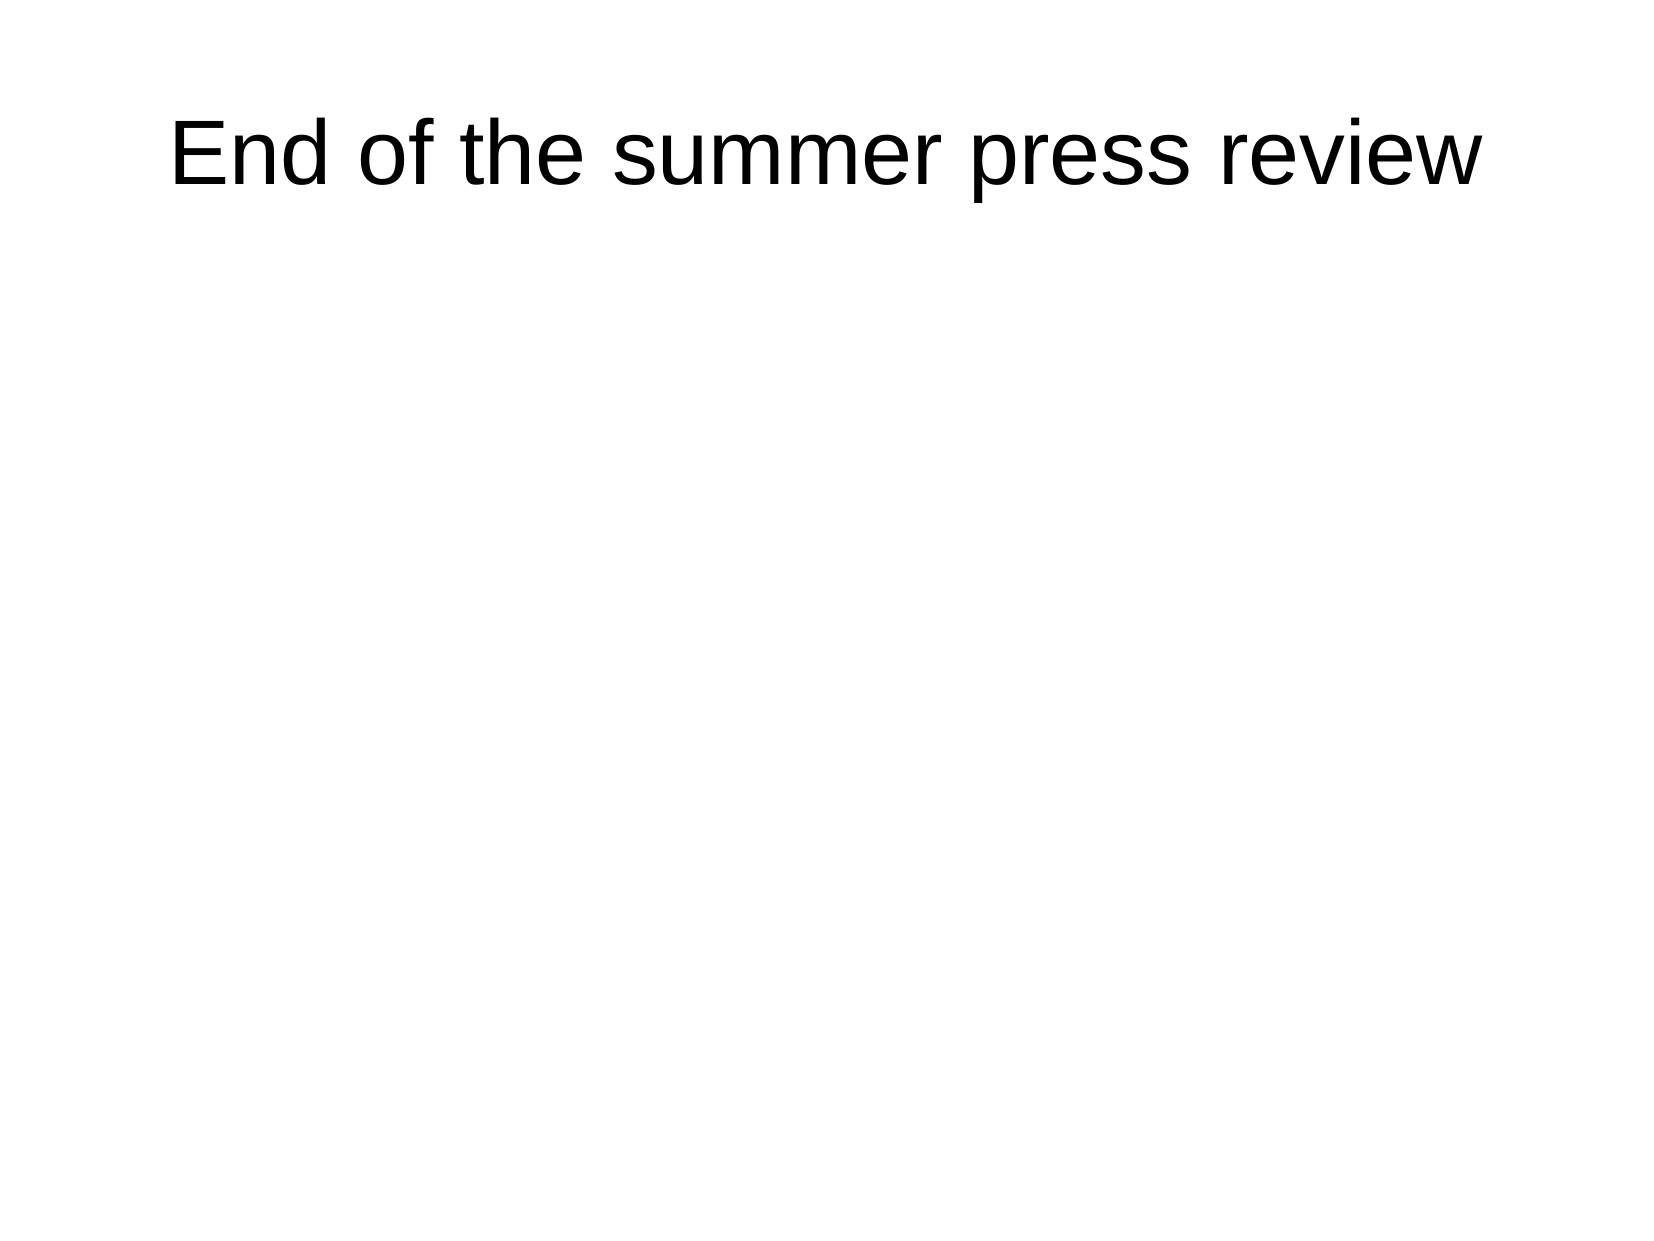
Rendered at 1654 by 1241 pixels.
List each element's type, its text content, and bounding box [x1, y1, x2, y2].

title End of the summer press review [82, 49, 1571, 257]
